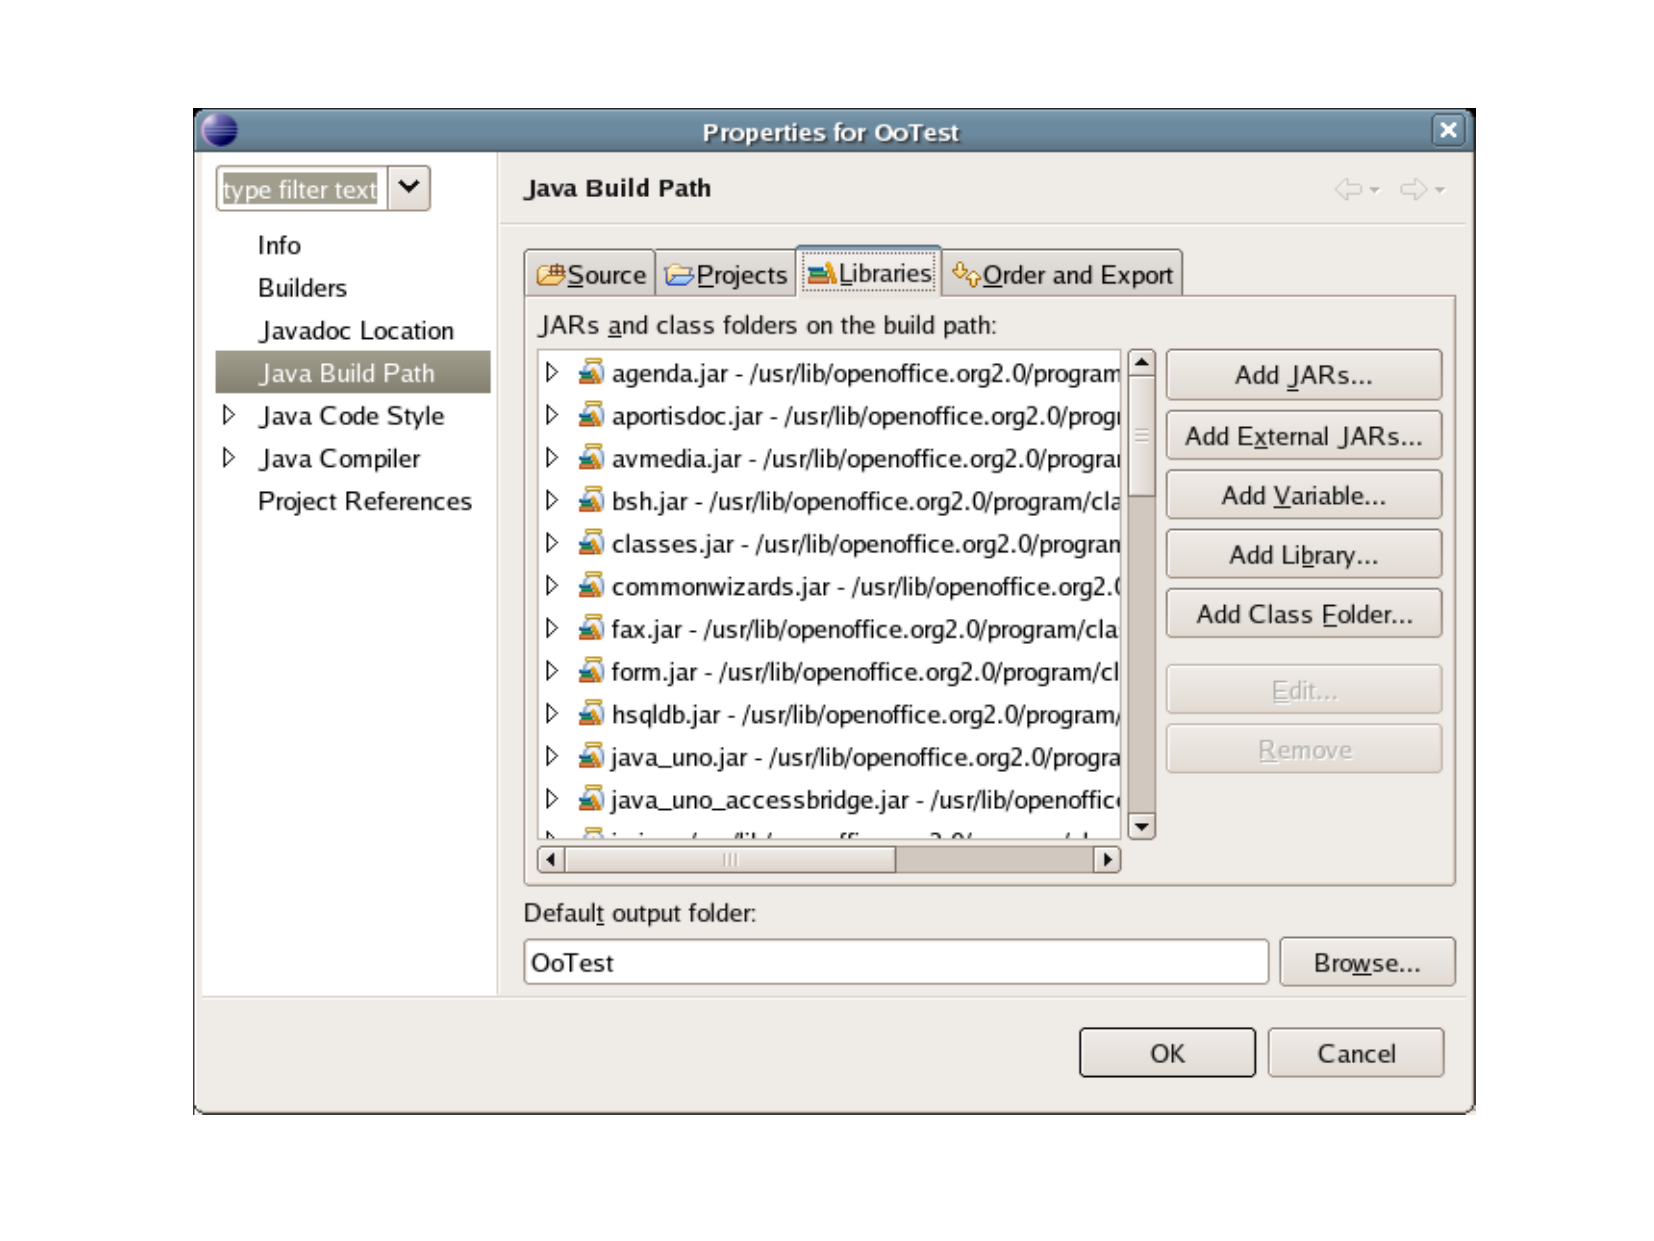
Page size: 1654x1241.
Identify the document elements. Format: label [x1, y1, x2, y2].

picture [193, 108, 1476, 1115]
